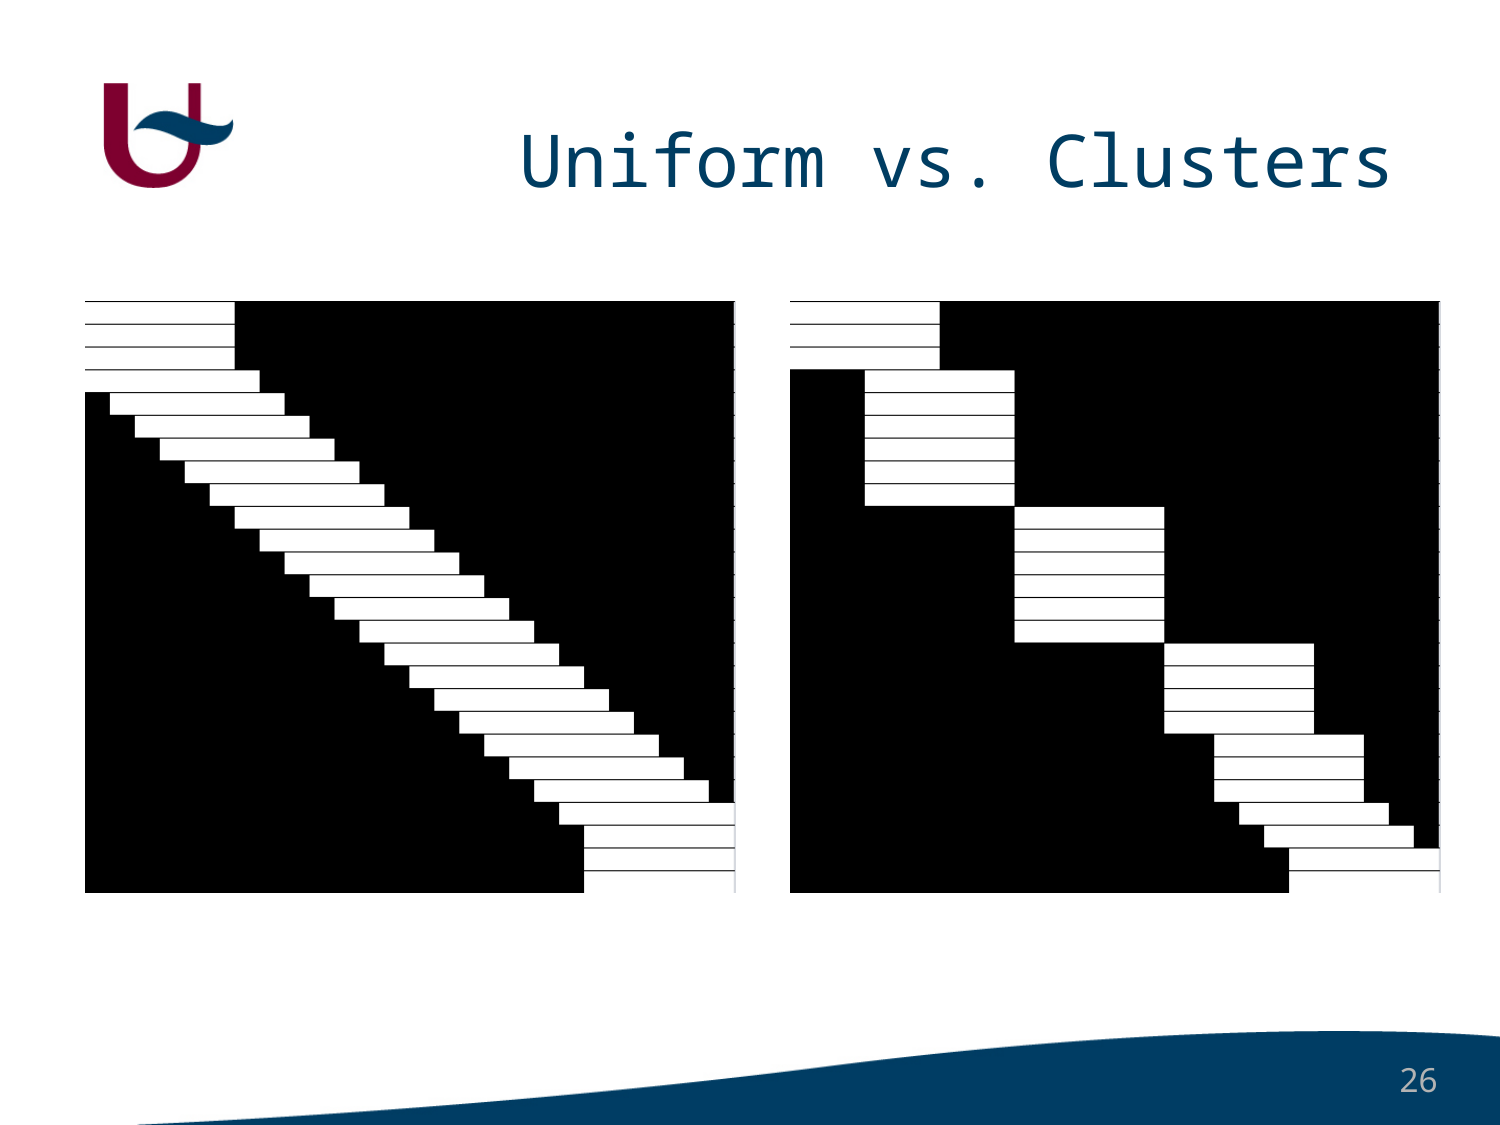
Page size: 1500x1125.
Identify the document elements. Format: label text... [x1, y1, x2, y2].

picture [790, 301, 1441, 893]
picture [137, 1031, 1500, 1125]
picture [103, 83, 234, 105]
title Uniform vs. Clusters [103, 105, 1396, 211]
picture [85, 301, 736, 893]
